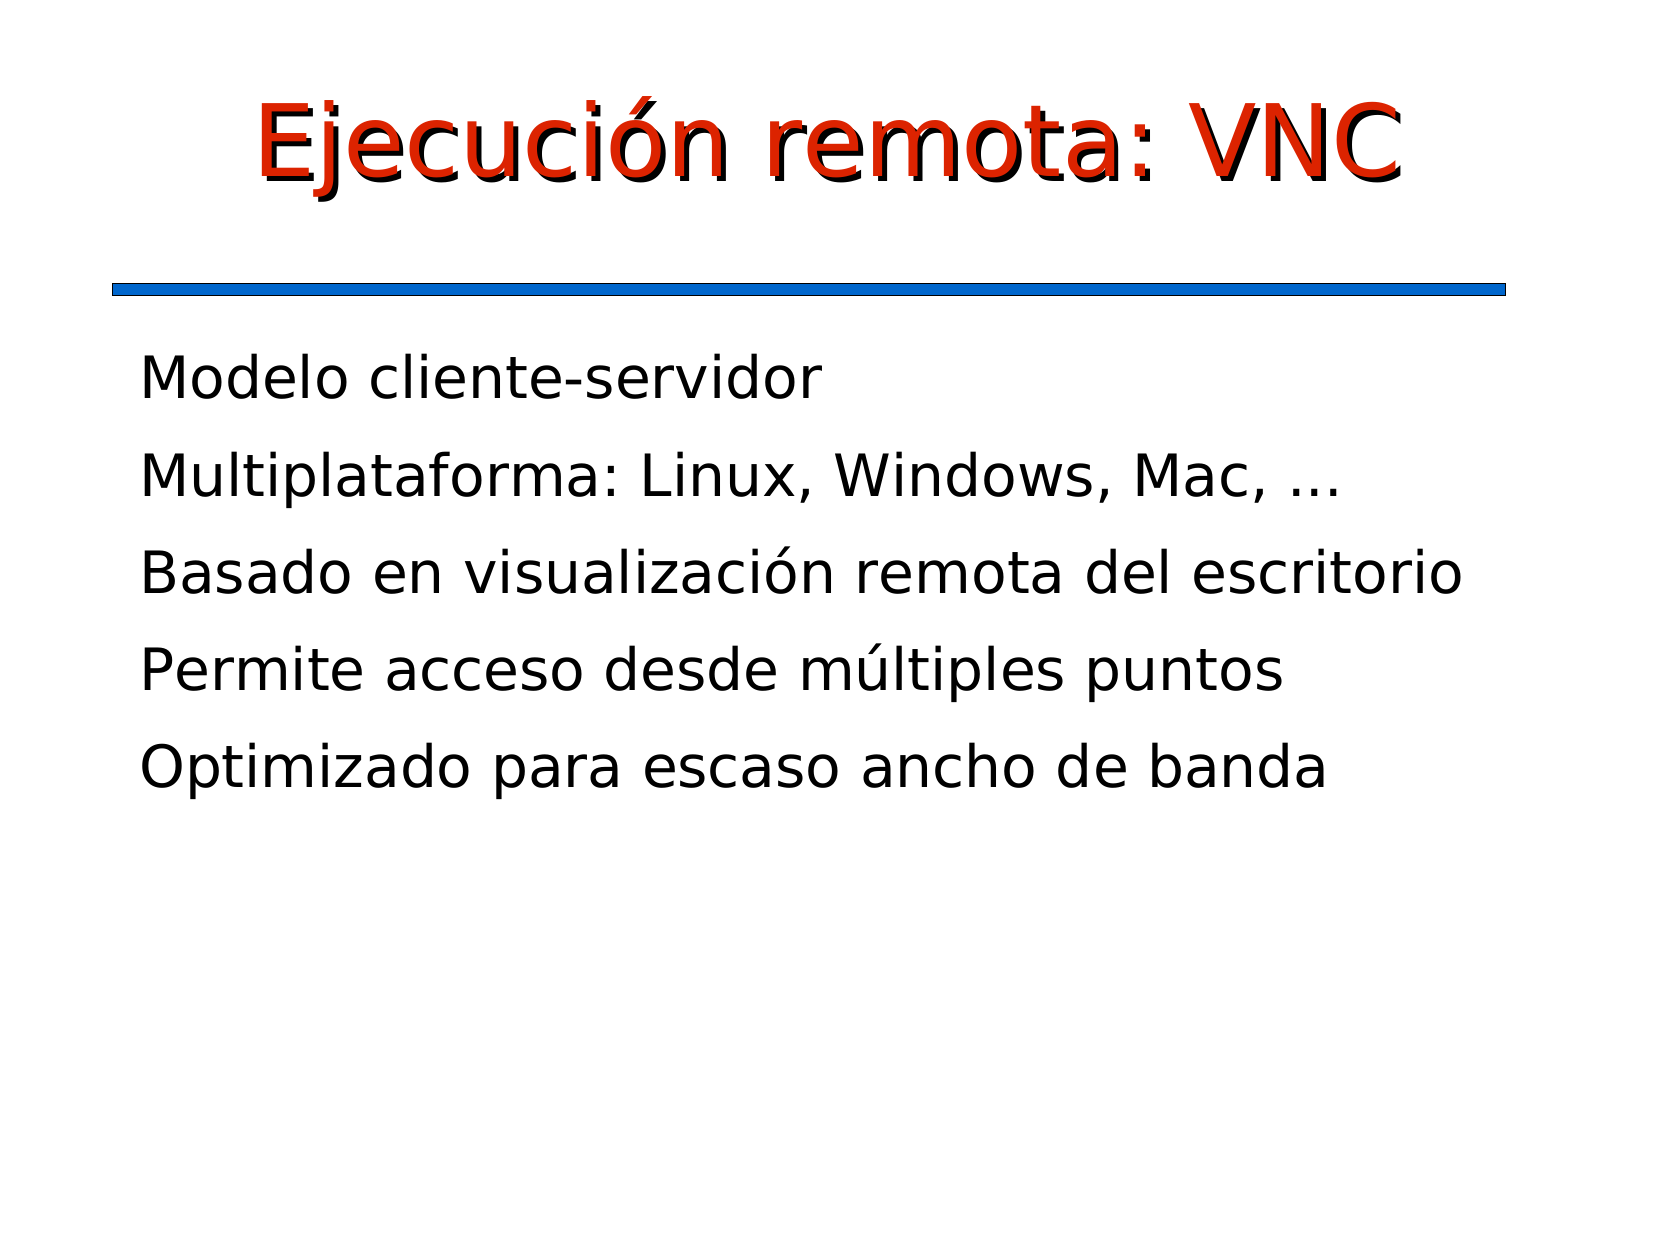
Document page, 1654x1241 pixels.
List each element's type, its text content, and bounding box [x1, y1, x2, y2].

title Ejecución remota: VNC [121, 37, 1534, 246]
list Modelo cliente-servidor Multiplataforma: Linux, Windows, Mac, ... Basado en visualización remota del escritorio Permite acceso desde múltiples puntos Optimizado para escaso ancho de banda [121, 344, 1534, 1127]
